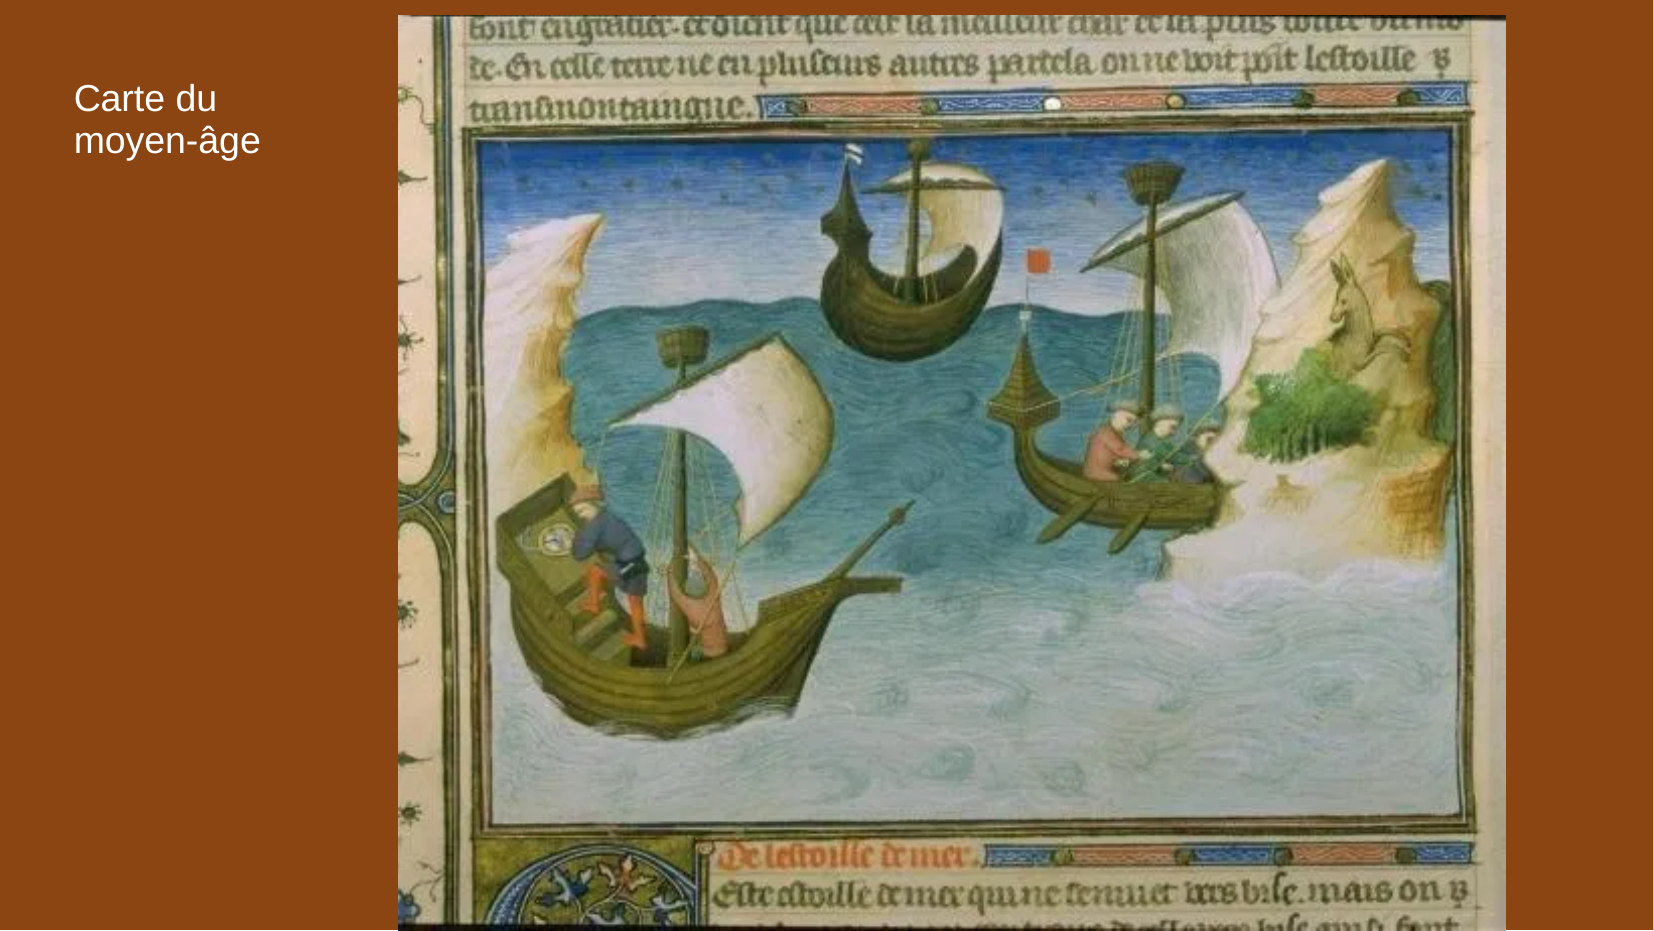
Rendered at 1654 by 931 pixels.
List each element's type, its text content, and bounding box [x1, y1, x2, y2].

text_box Carte du moyen-âge [59, 70, 325, 296]
picture [398, 15, 1506, 931]
